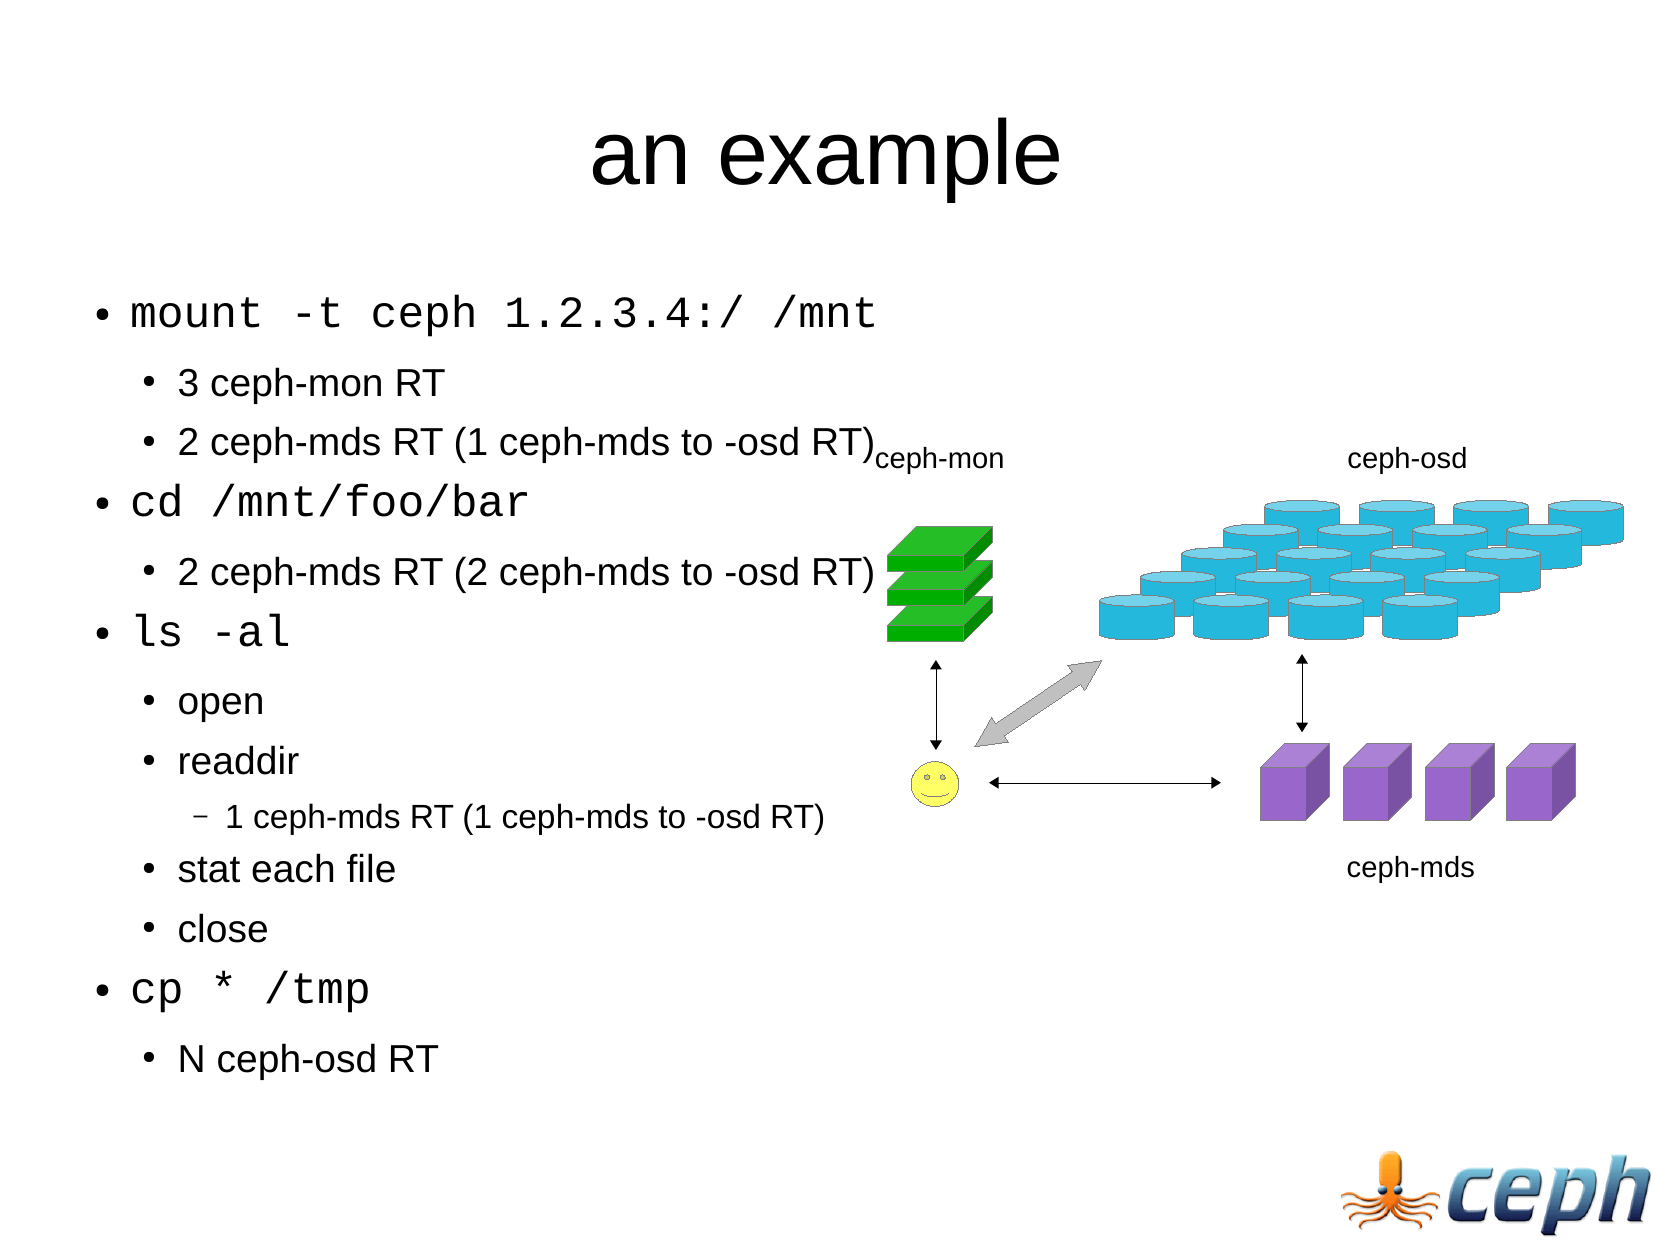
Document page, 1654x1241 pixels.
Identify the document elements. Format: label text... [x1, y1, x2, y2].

picture [1335, 1151, 1651, 1239]
text_box [911, 761, 959, 807]
text_box [974, 660, 1102, 747]
text_box [1506, 743, 1576, 821]
text_box [1099, 507, 1624, 640]
text_box ceph-mon [860, 435, 1020, 483]
text_box ceph-mds [1331, 843, 1490, 891]
list mount -t ceph 1.2.3.4:/ /mnt 3 ceph-mon RT 2 ceph-mds RT (1 ceph-mds to -osd RT) cd /mnt/foo/bar 2 ceph-mds RT (2 ceph-mds to -osd RT) ls -al open readdir 1 ceph-mds RT (1 ceph-mds to -osd RT) stat each file close cp * /tmp N ceph-osd RT [82, 290, 886, 1109]
text_box [887, 596, 993, 642]
text_box [887, 560, 993, 606]
text_box [1260, 743, 1330, 821]
text_box [887, 526, 993, 572]
text_box [1343, 743, 1412, 821]
text_box ceph-osd [1332, 435, 1483, 483]
text_box [1425, 743, 1495, 821]
title an example [82, 49, 1571, 257]
